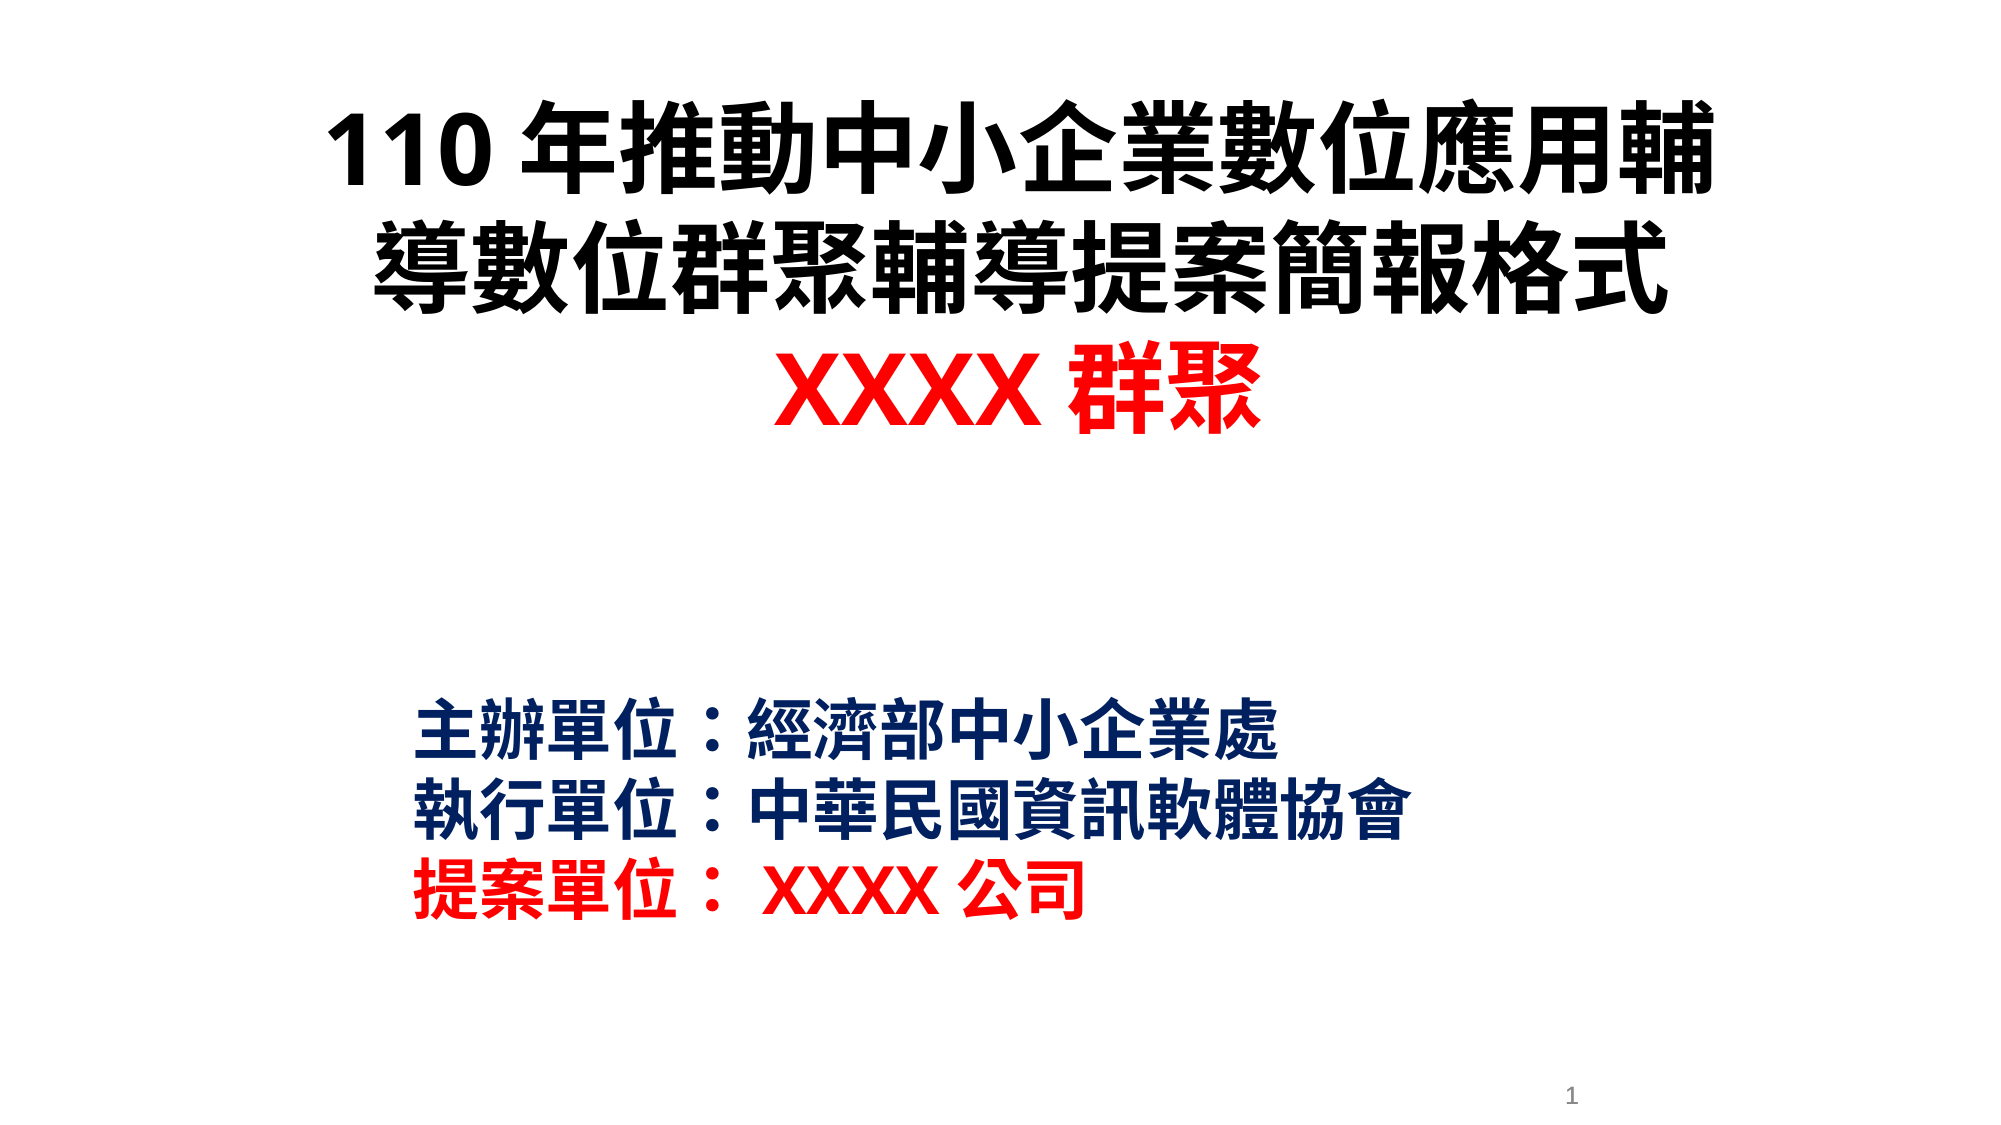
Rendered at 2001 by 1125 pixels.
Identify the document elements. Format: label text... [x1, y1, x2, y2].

text_box 主辦單位：經濟部中小企業處 執行單位：中華民國資訊軟體協會 提案單位：XXXX公司 [398, 681, 1533, 936]
text_box 1 [1550, 1065, 2000, 1125]
text_box 110年推動中小企業數位應用輔導數位群聚輔導提案簡報格式 XXXX群聚 [264, 78, 1777, 457]
